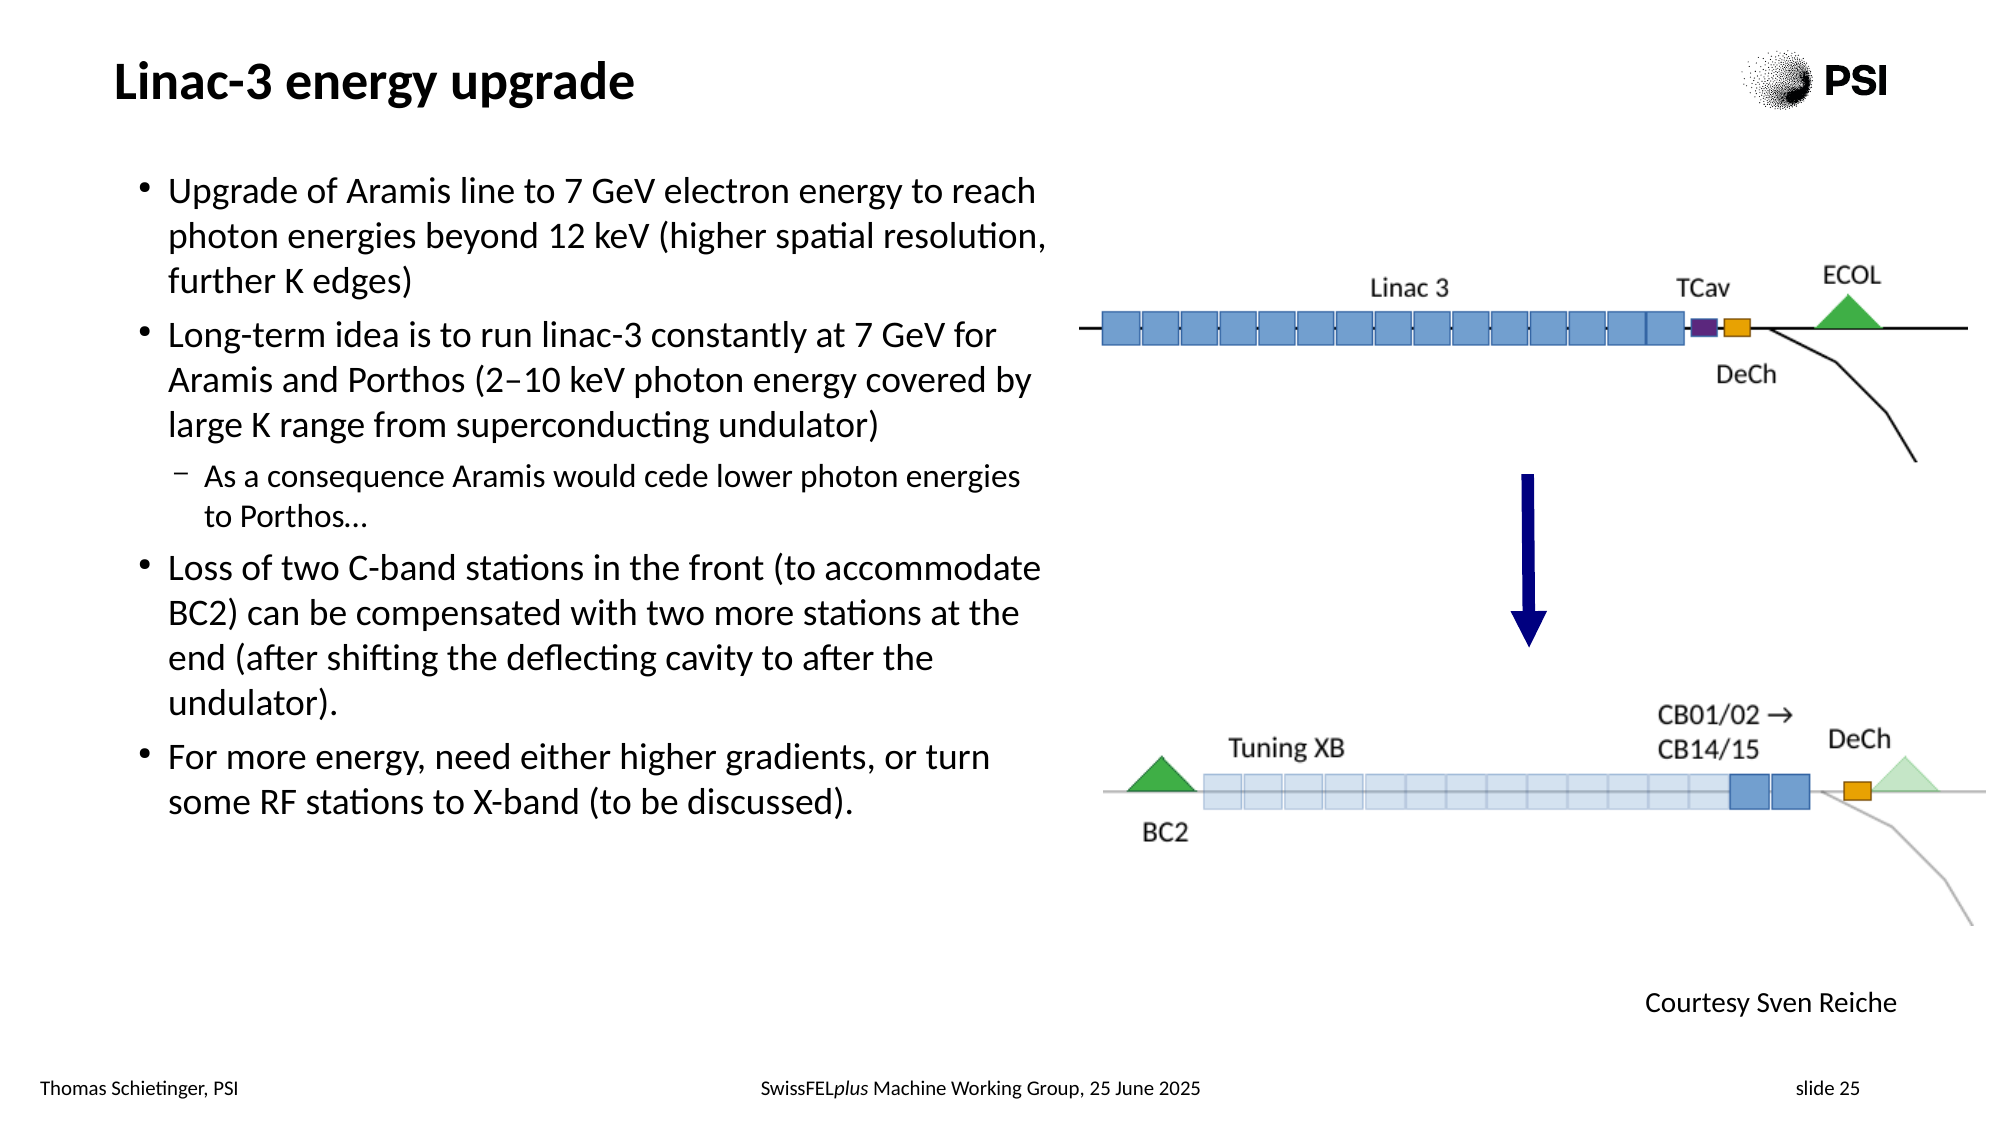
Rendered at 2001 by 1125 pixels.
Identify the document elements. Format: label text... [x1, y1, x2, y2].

picture [1079, 176, 1968, 474]
text_box Upgrade of Aramis line to 7 GeV electron energy to reach photon energies beyond 12 keV (higher spatial resolution, further K edges) Long-term idea is to run linac-3 constantly at 7 GeV for Aramis and Porthos (2–10 keV photon energy covered by large K range from superconducting undulator) As a consequence Aramis would cede lower photon energies to Porthos… Loss of two C-band stations in the front (to accommodate BC2) can be compensated with two more stations at the end (after shifting the deflecting cavity to after the undulator). For more energy, need either higher gradients, or turn some RF stations to X-band (to be discussed). [120, 166, 1064, 792]
title Linac-3 energy upgrade [114, 45, 1585, 118]
text_box Courtesy Sven Reiche [1630, 983, 1914, 1028]
picture [1103, 625, 1986, 926]
